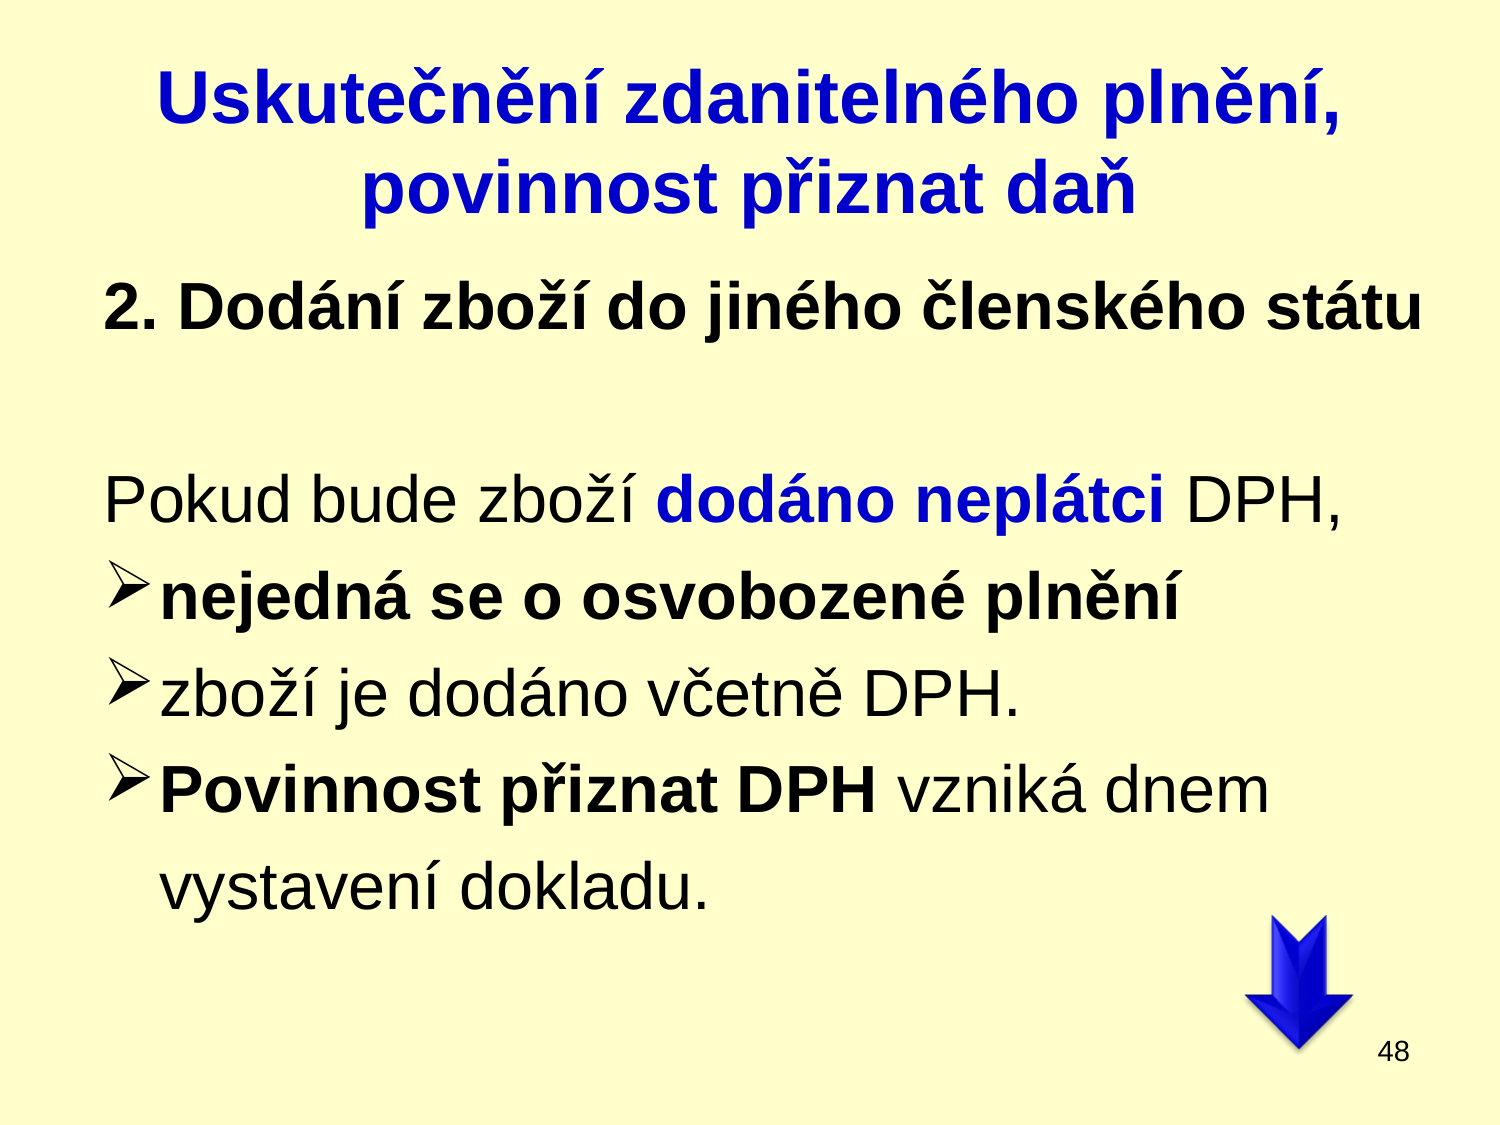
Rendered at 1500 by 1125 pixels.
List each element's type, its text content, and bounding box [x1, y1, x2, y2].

title Uskutečnění zdanitelného plnění, povinnost přiznat daň [75, 41, 1426, 237]
list 2. Dodání zboží do jiného členského státu Pokud bude zboží dodáno neplátci DPH, nejedná se o osvobozené plnění zboží je dodáno včetně DPH. Povinnost přiznat DPH vzniká dnem vystavení dokladu. [88, 255, 1447, 1027]
picture [1235, 910, 1363, 1063]
text_box <číslo> [1074, 1024, 1426, 1103]
